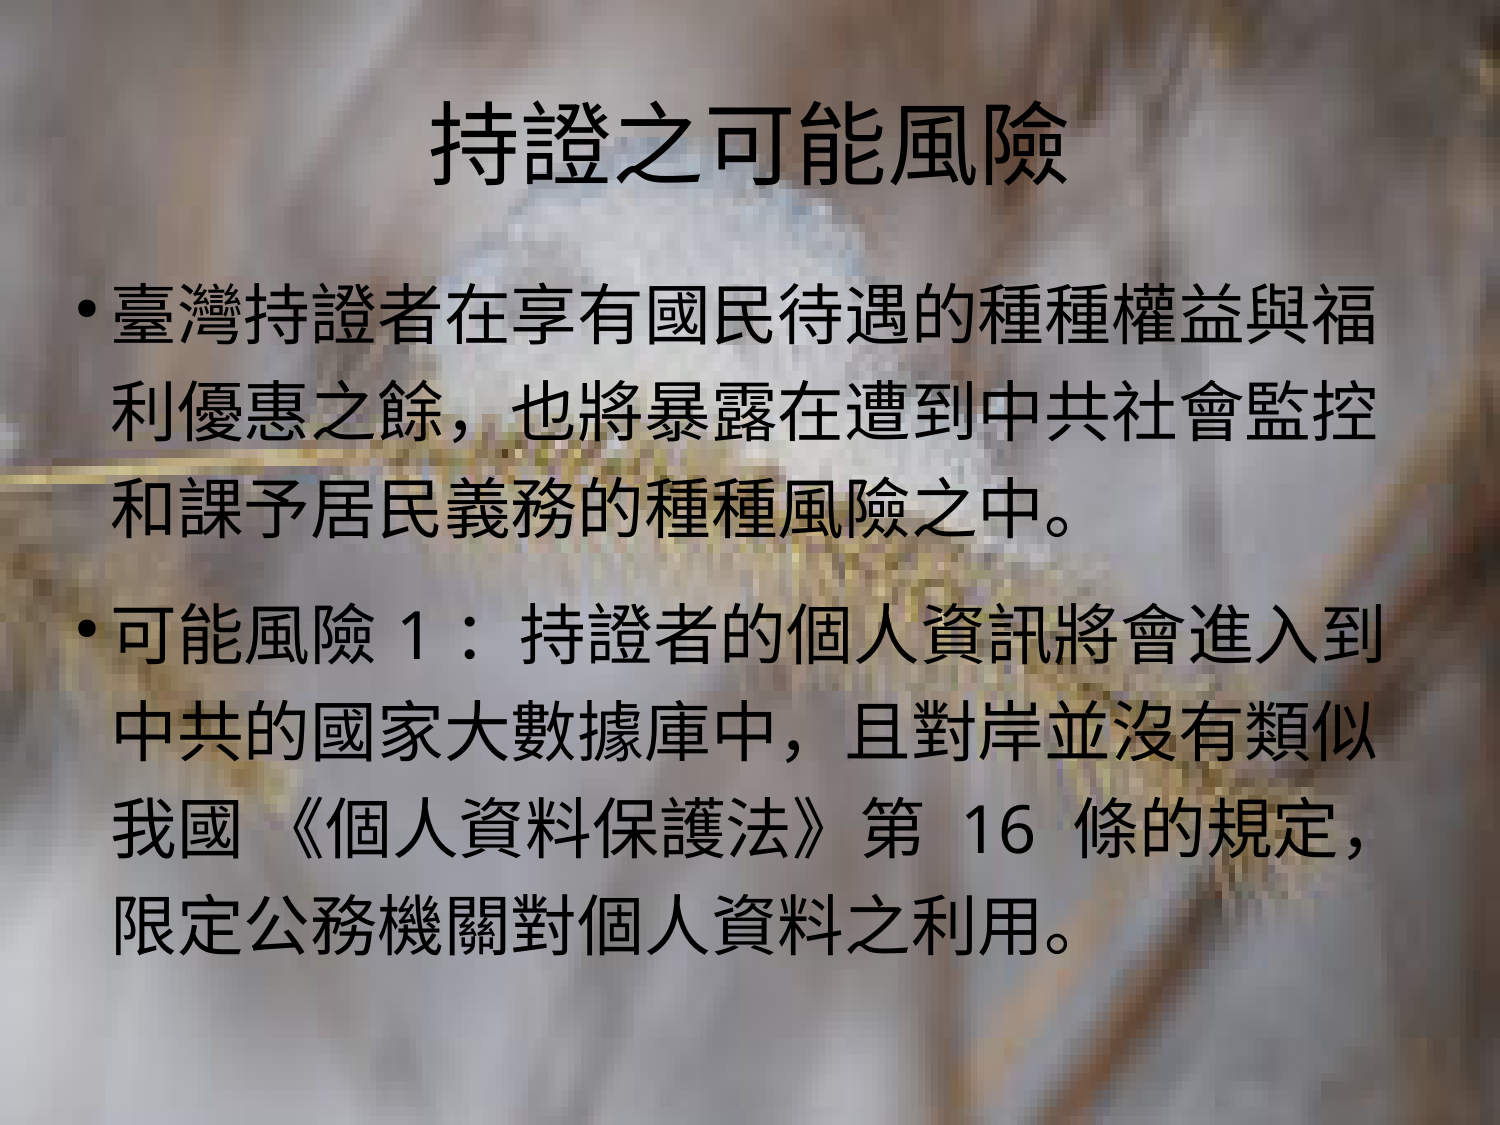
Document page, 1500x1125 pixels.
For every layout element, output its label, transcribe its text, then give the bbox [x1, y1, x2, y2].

title 持證之可能風險 [75, 45, 1425, 233]
picture [0, 0, 1500, 1125]
list 臺灣持證者在享有國民待遇的種種權益與福利優惠之餘，也將暴露在遭到中共社會監控和課予居民義務的種種風險之中。 可能風險1：持證者的個人資訊將會進入到中共的國家大數據庫中，且對岸並沒有類似我國 《個人資料保護法》第 16 條的規定，限定公務機關對個人資料之利用。 [75, 262, 1425, 1005]
